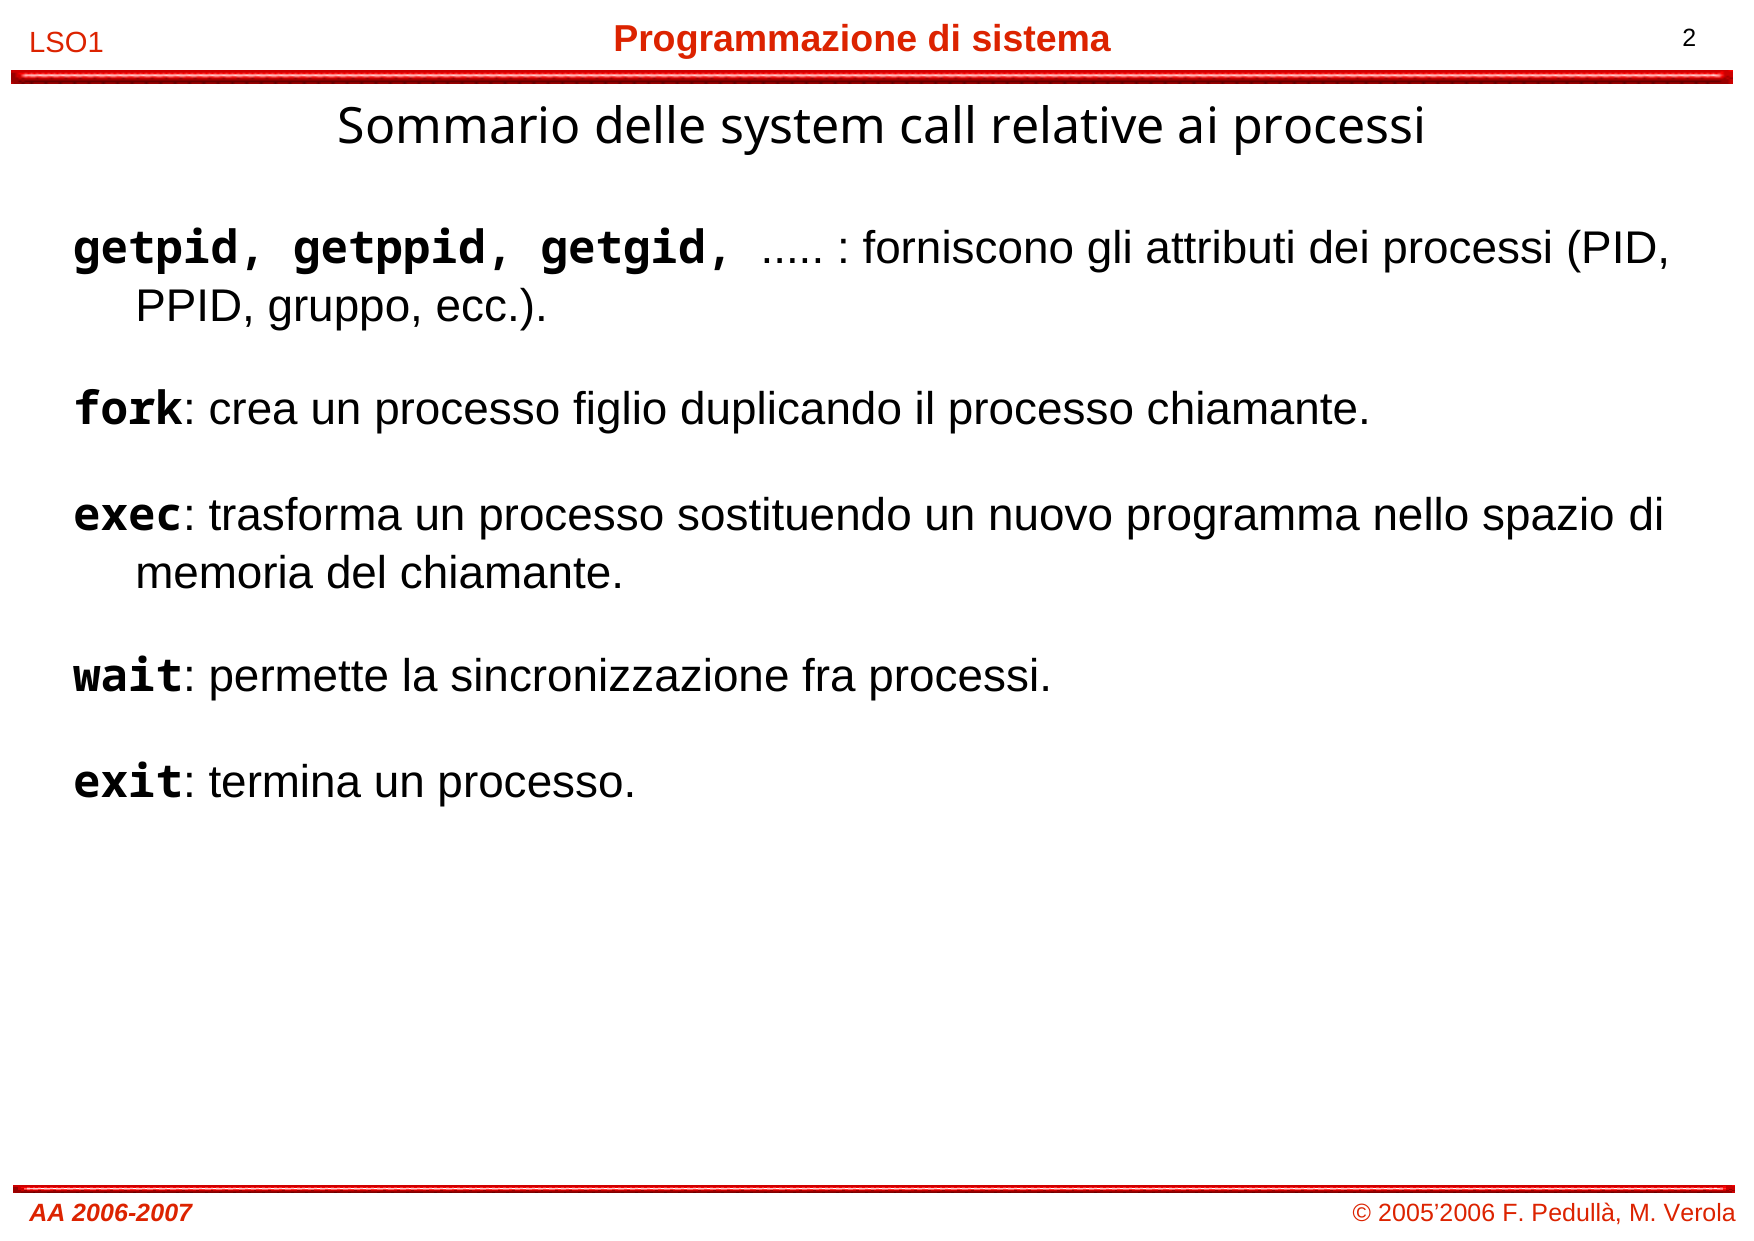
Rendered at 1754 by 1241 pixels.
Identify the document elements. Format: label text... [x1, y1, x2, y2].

picture [13, 1185, 1735, 1193]
list getpid, getppid, getgid, ..... : forniscono gli attributi dei processi (PID, PPID, gruppo, ecc.). fork: crea un processo figlio duplicando il processo chiamante. exec: trasforma un processo sostituendo un nuovo programma nello spazio di memoria del chiamante. wait: permette la sincronizzazione fra processi. exit: termina un processo. [58, 206, 1696, 1024]
picture [11, 70, 1733, 84]
title Sommario delle system call relative ai processi [219, 78, 1547, 174]
